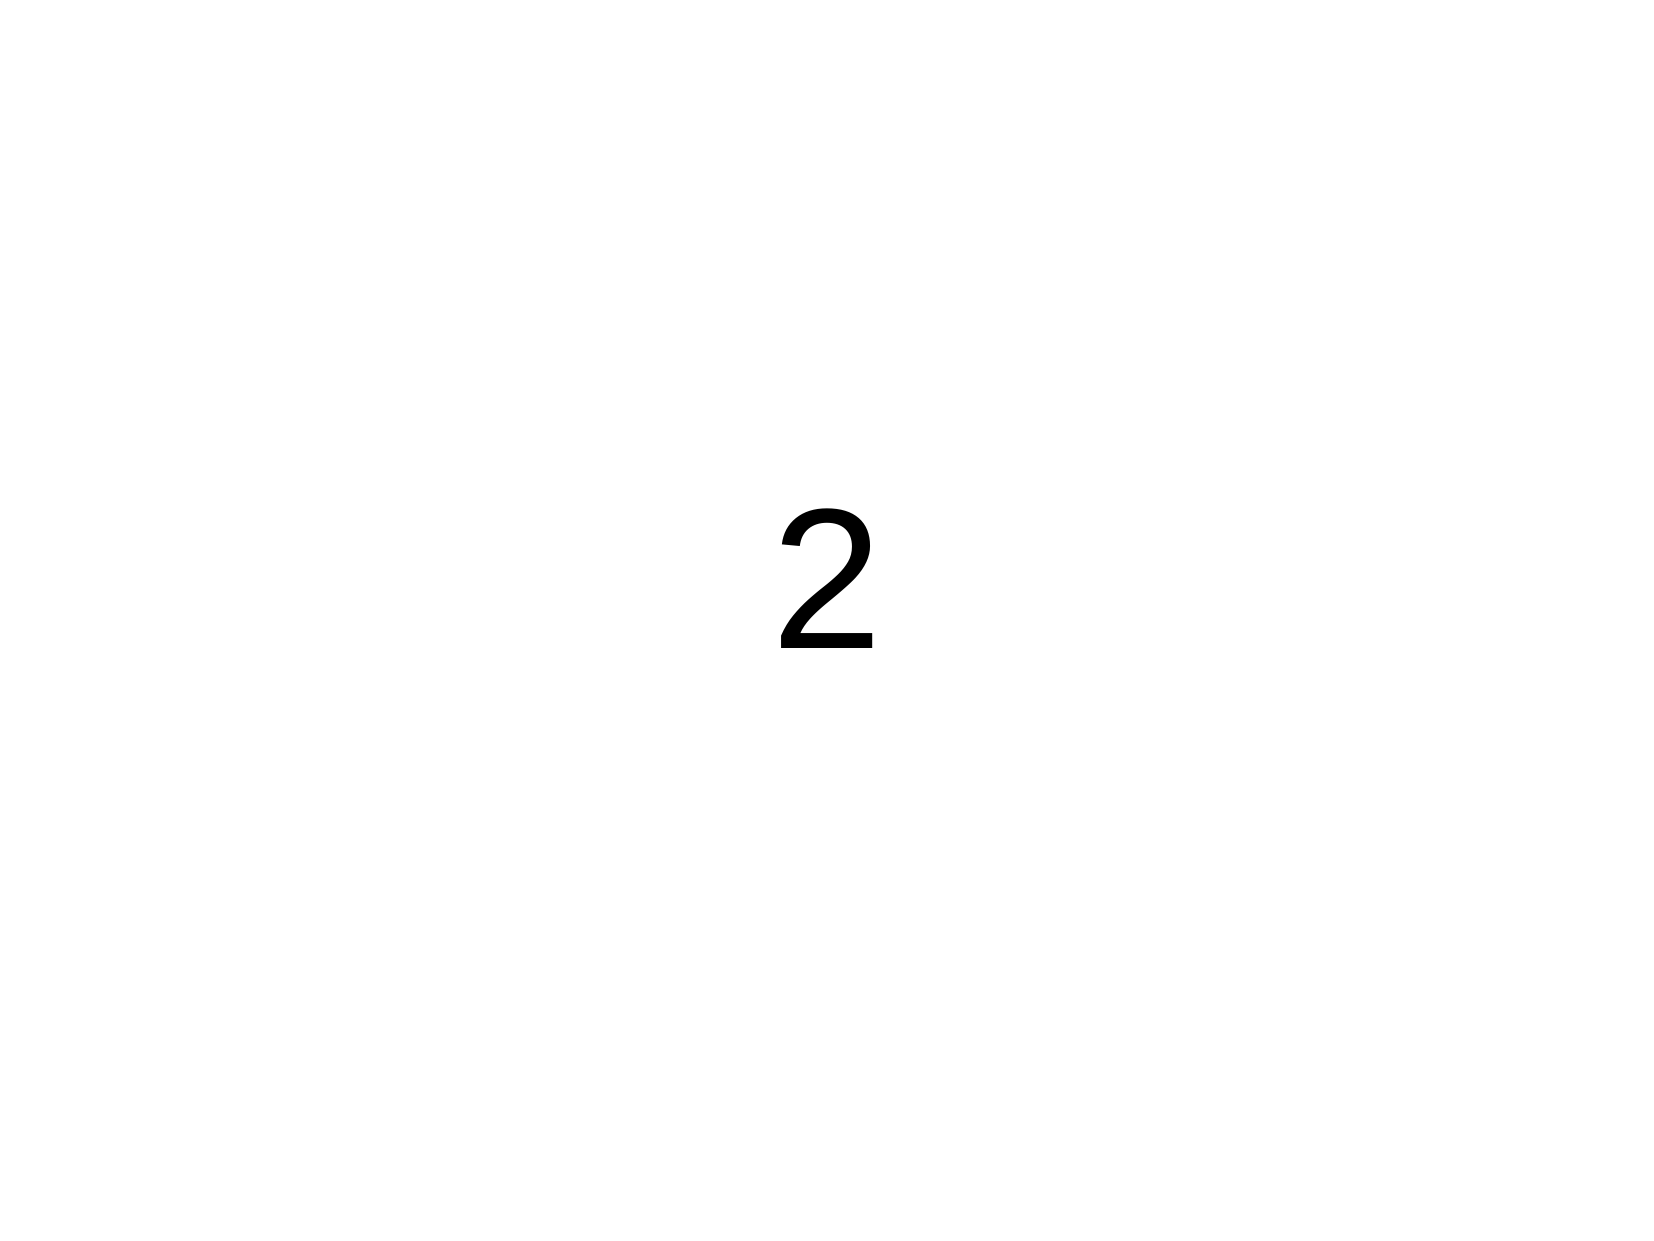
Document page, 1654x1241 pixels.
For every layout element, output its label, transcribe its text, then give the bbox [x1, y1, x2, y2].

subtitle 2 [82, 49, 1571, 1109]
